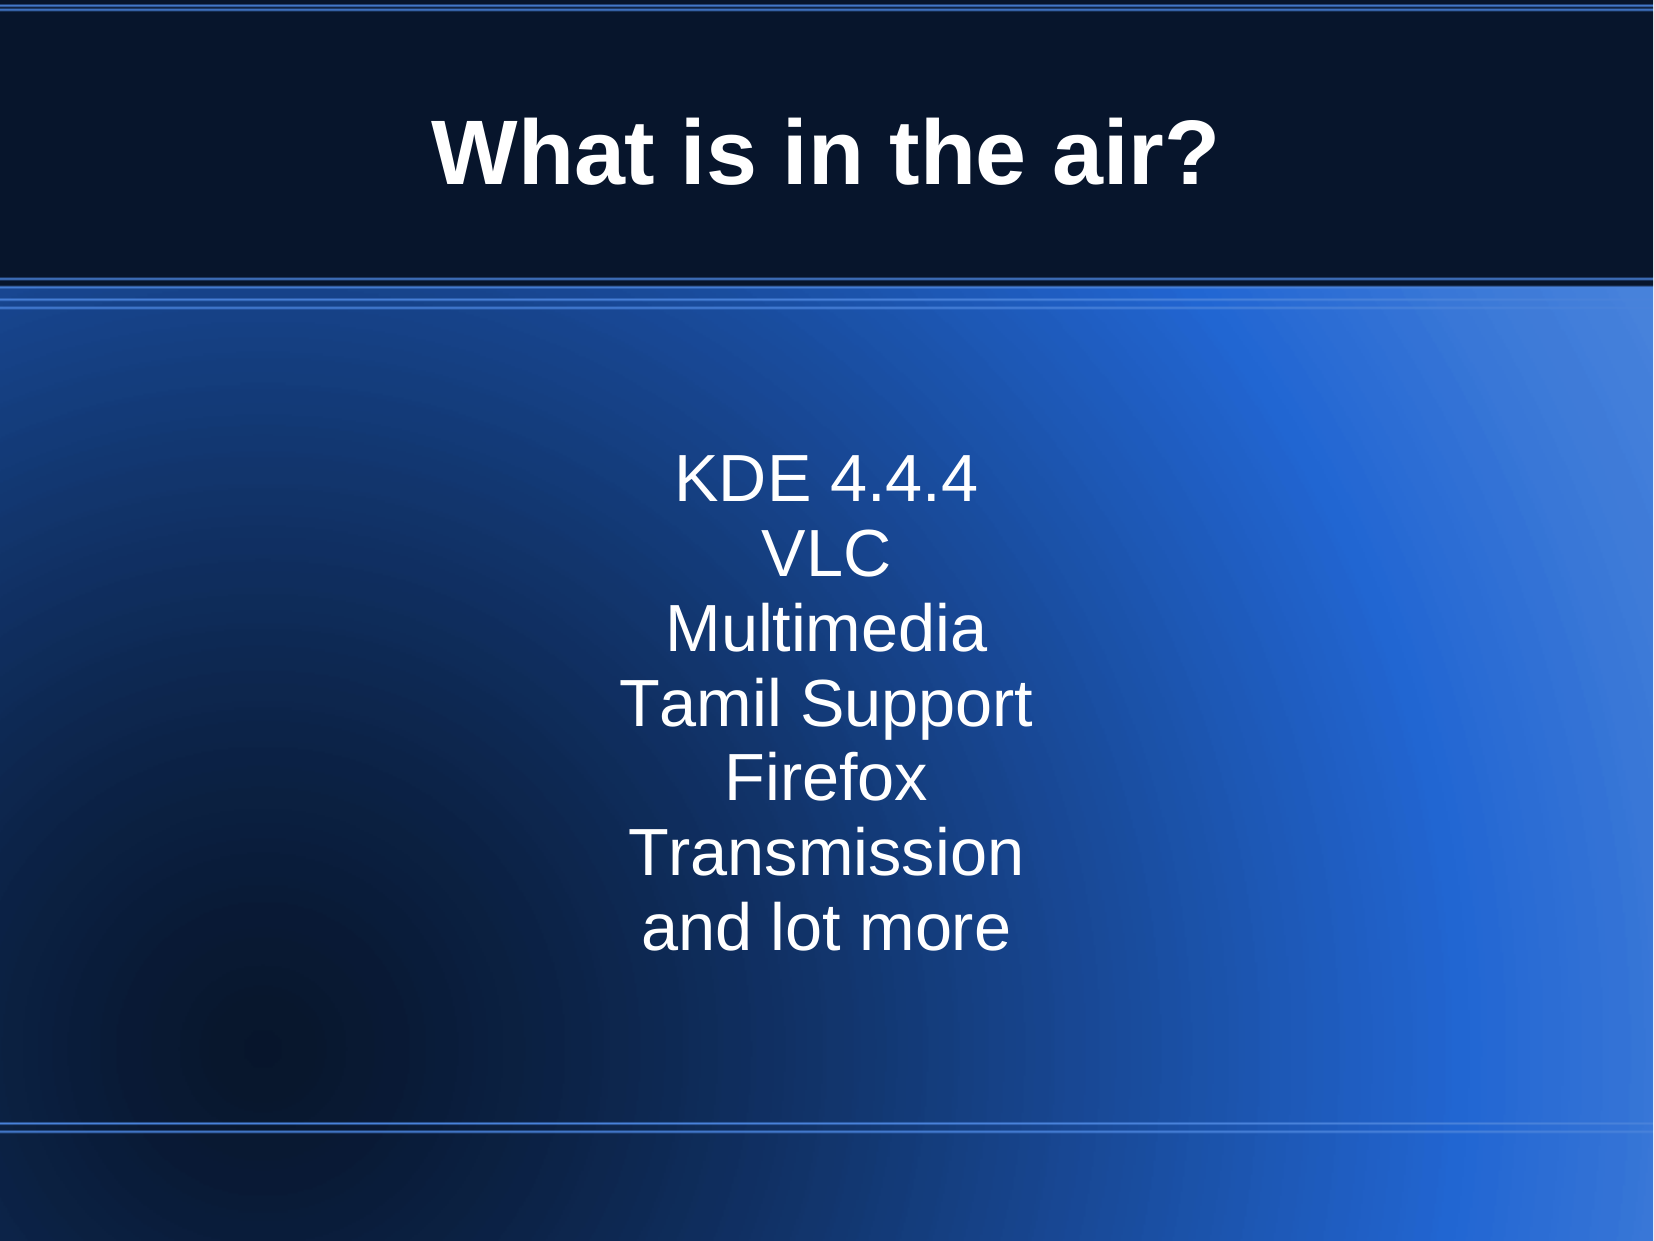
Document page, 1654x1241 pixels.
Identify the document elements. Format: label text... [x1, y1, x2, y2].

subtitle KDE 4.4.4 VLC Multimedia Tamil Support Firefox Transmission and lot more [82, 49, 1571, 1058]
picture [0, 0, 1654, 1241]
